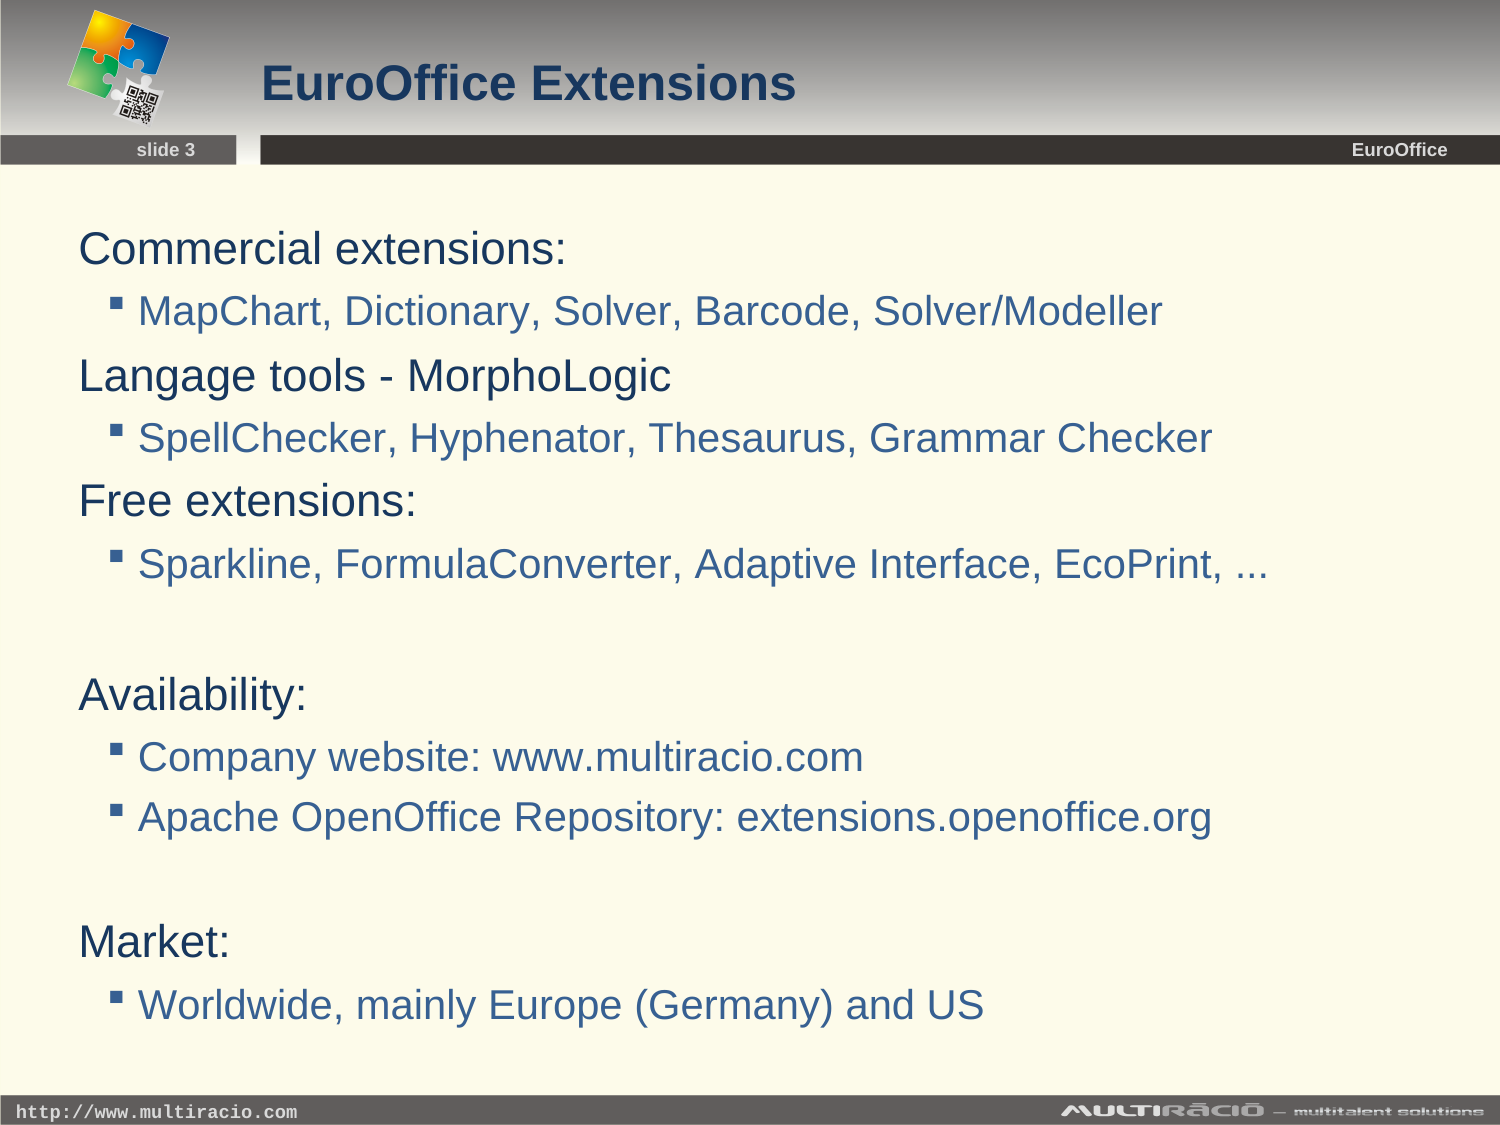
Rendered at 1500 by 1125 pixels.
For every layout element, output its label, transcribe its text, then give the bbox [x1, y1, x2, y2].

text_box slide <number> [58, 137, 211, 161]
text_box EuroOffice [304, 137, 1468, 161]
picture [0, 0, 1500, 1125]
list Commercial extensions: MapChart, Dictionary, Solver, Barcode, Solver/Modeller Langage tools - MorphoLogic SpellChecker, Hyphenator, Thesaurus, Grammar Checker Free extensions: Sparkline, FormulaConverter, Adaptive Interface, EcoPrint, ... Availability: Company website: www.multiracio.com Apache OpenOffice Repository: extensions.openoffice.org Market: Worldwide, mainly Europe (Germany) and US [63, 210, 1442, 1102]
title EuroOffice Extensions [246, 35, 1397, 111]
